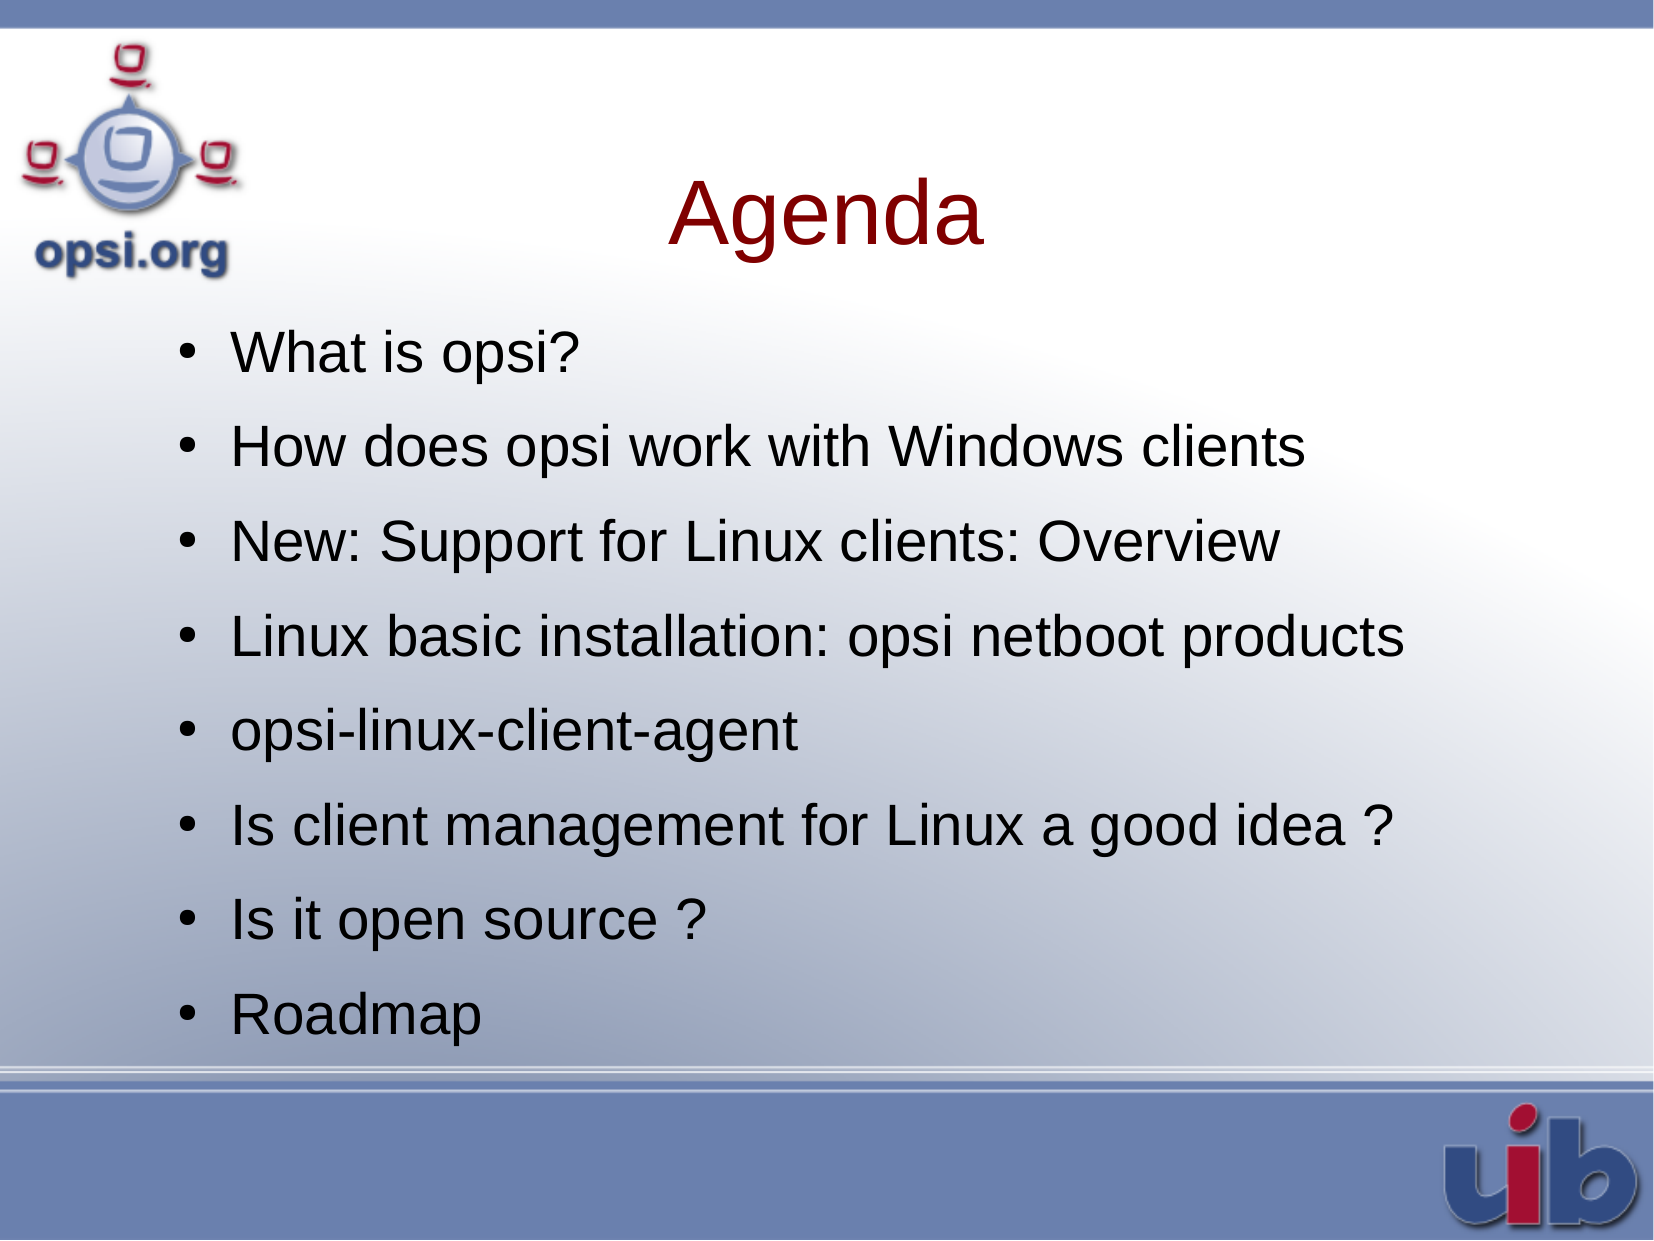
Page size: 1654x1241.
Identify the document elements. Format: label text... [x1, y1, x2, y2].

title Agenda [118, 147, 1536, 278]
picture [0, 0, 1654, 1241]
list What is opsi? How does opsi work with Windows clients New: Support for Linux clients: Overview Linux basic installation: opsi netboot products opsi-linux-client-agent Is client management for Linux a good idea ? Is it open source ? Roadmap [159, 319, 1642, 1139]
